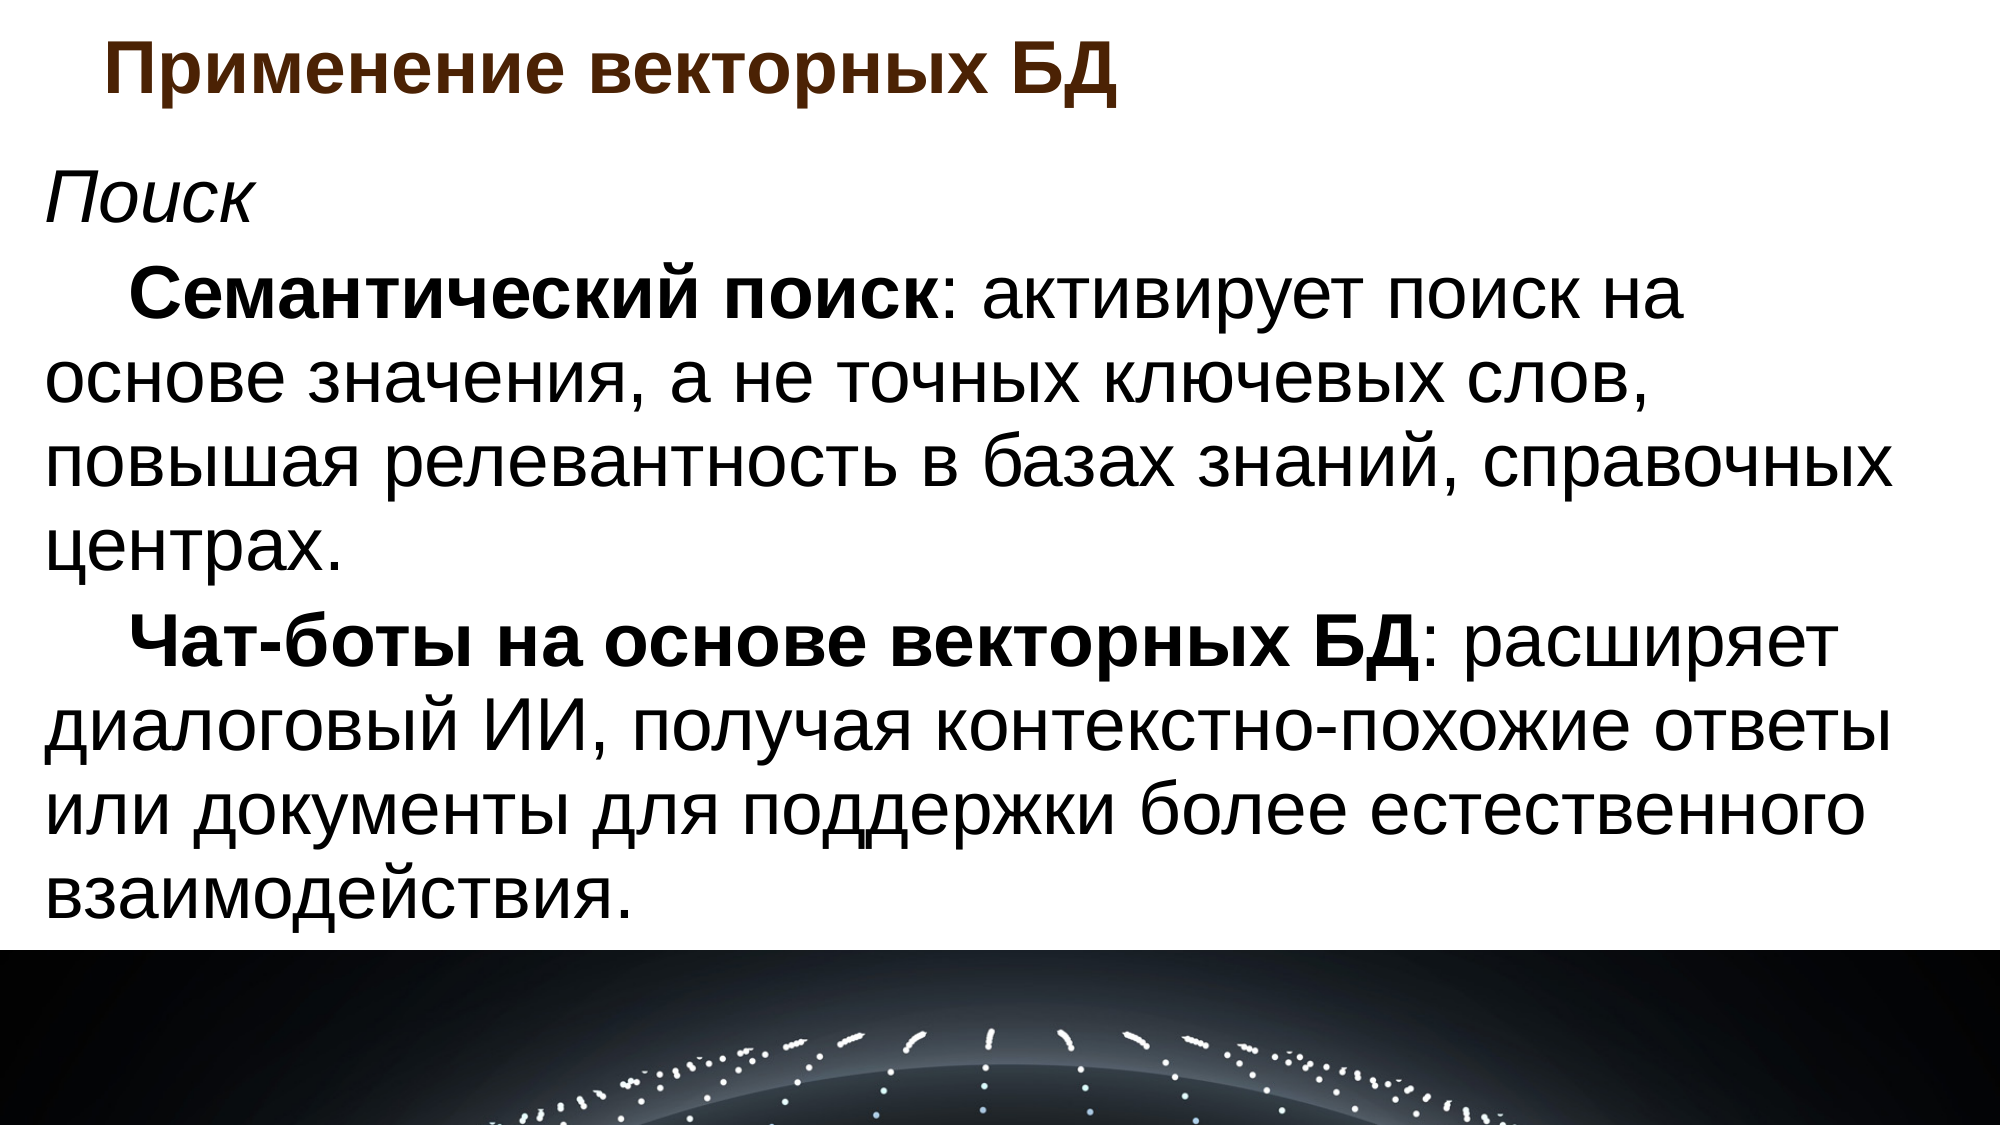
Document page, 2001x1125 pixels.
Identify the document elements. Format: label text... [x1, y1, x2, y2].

text_box Применение векторных БД [88, 17, 1949, 136]
picture [0, 950, 2000, 1125]
text_box Поиск Семантический поиск: активирует поиск на основе значения, а не точных ключевых слов, повышая релевантность в базах знаний, справочных центрах. Чат-боты на основе векторных БД: расширяет диалоговый ИИ, получая контекстно-похожие ответы или документы для поддержки более естественного взаимодействия. [29, 147, 1949, 942]
